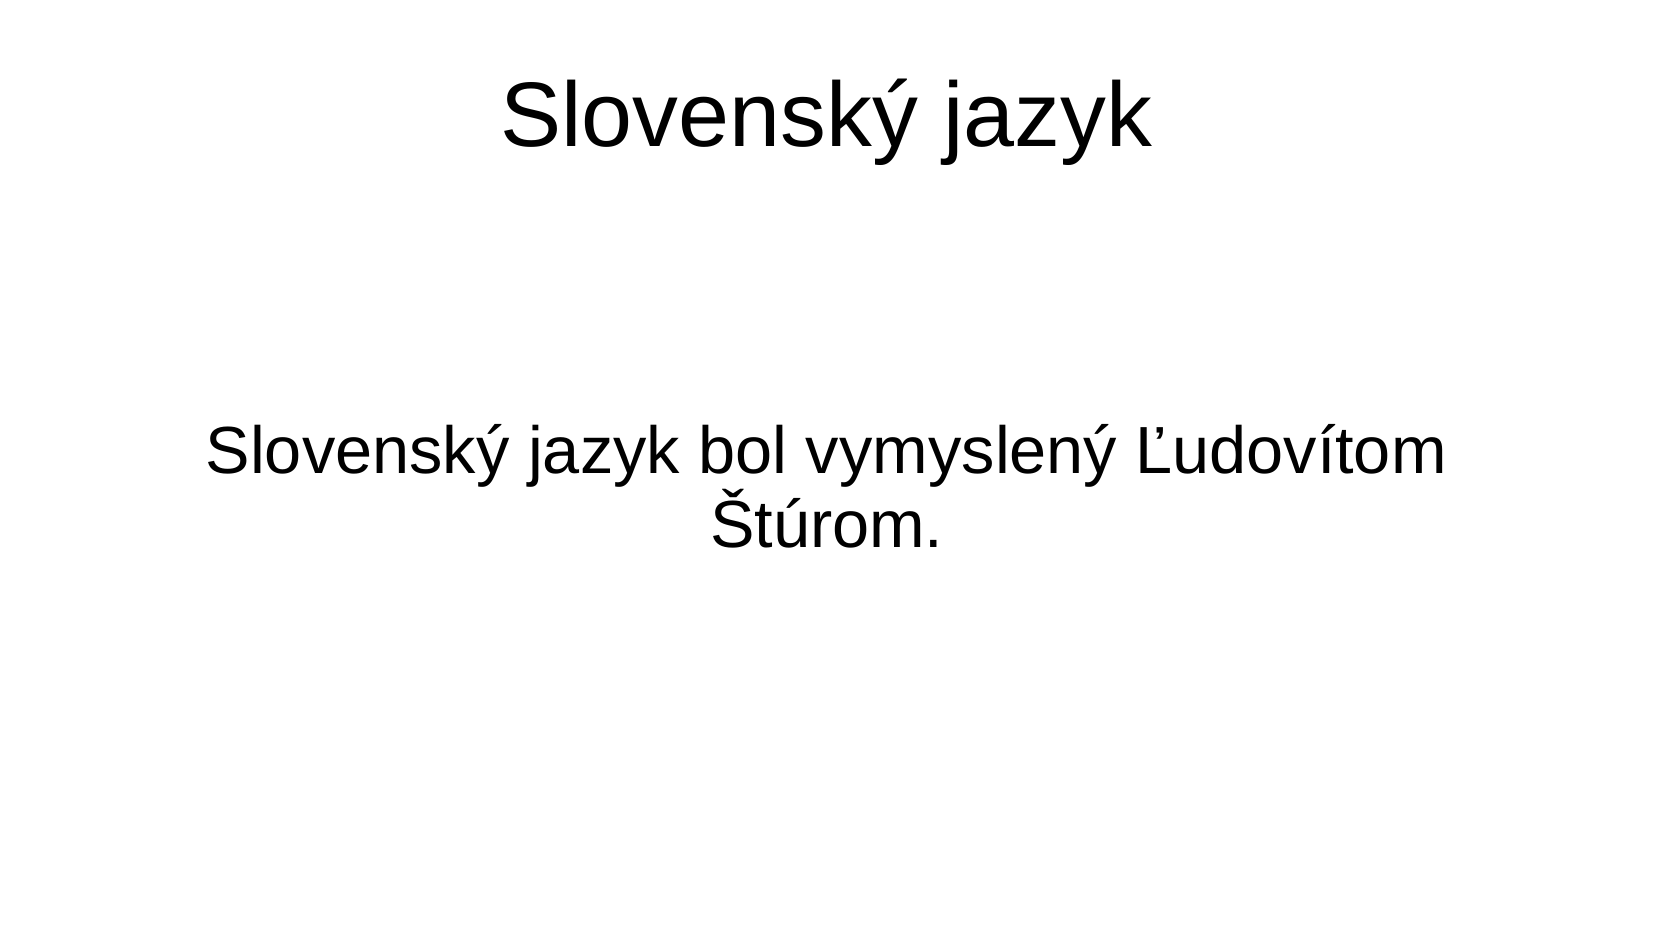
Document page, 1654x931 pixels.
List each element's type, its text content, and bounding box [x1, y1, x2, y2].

subtitle Slovenský jazyk bol vymyslený Ľudovítom Štúrom. [82, 217, 1571, 758]
title Slovenský jazyk [82, 37, 1571, 193]
